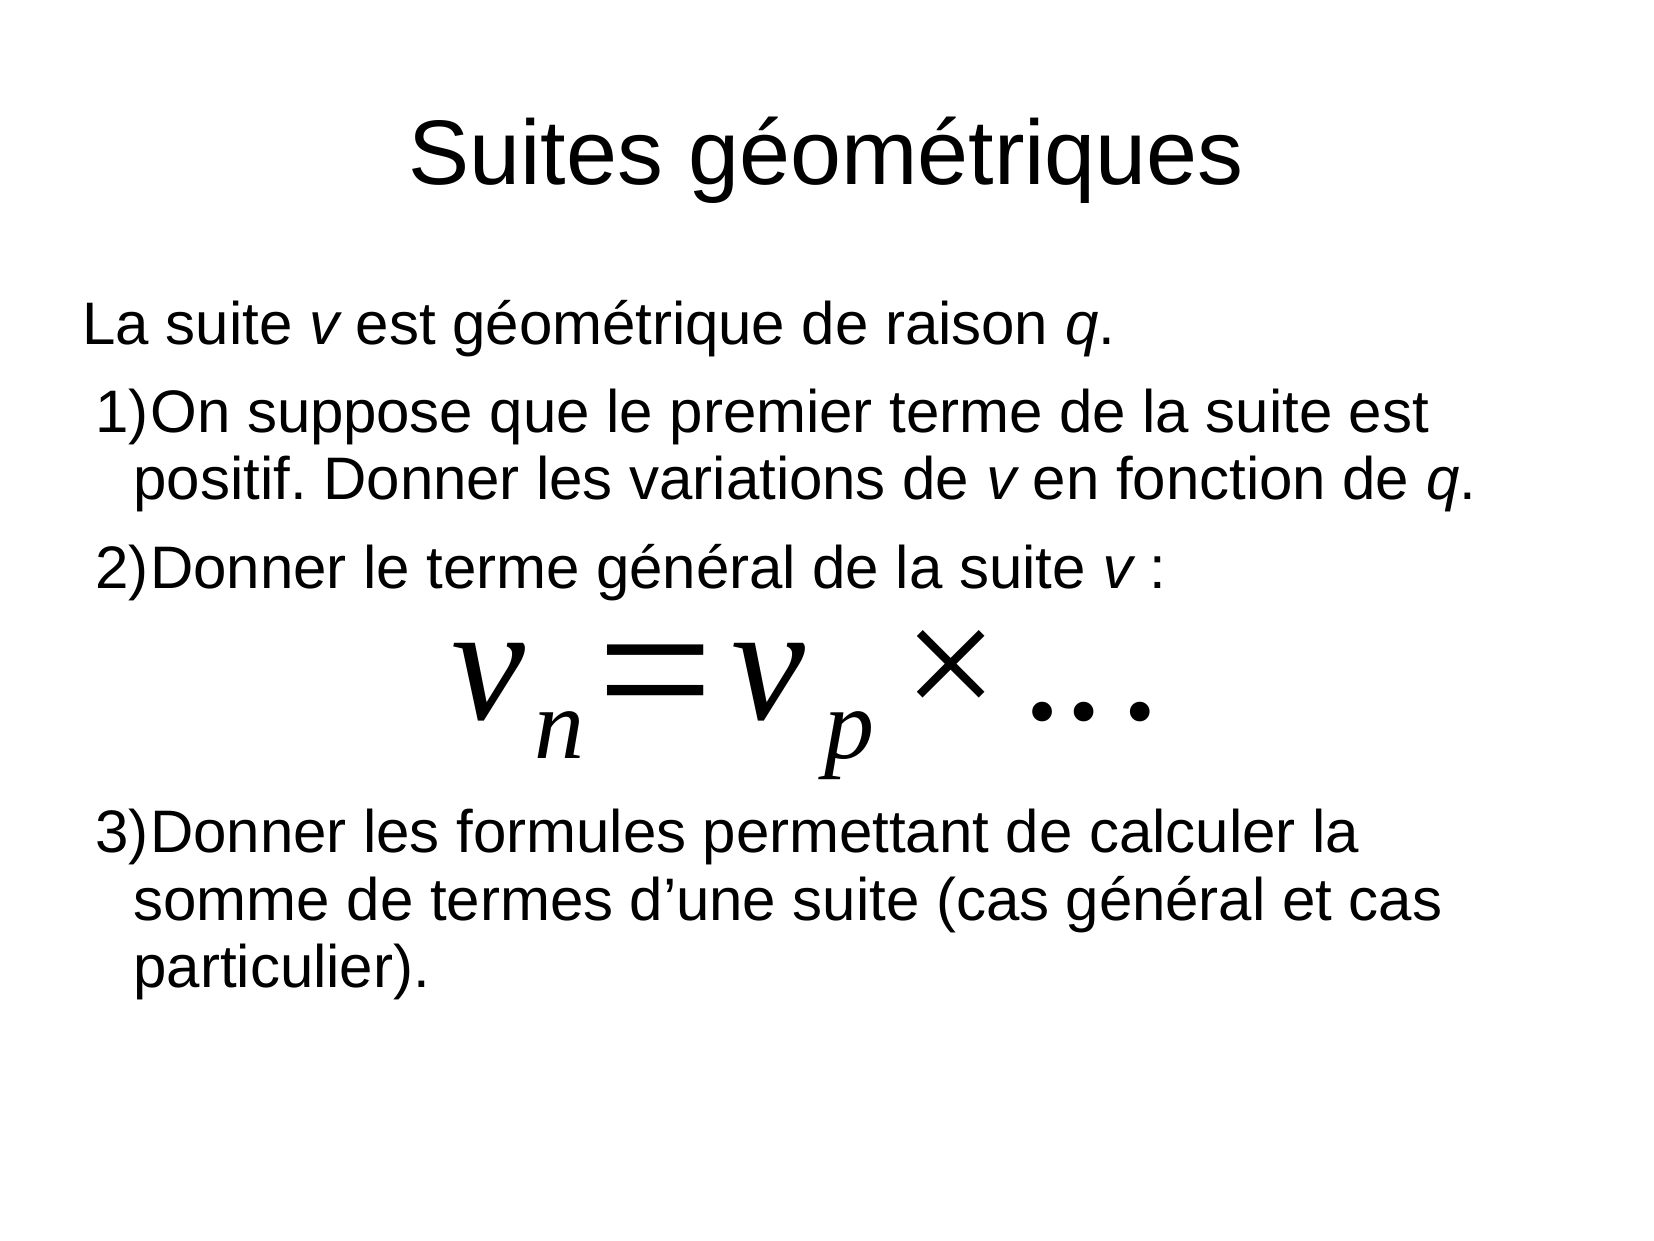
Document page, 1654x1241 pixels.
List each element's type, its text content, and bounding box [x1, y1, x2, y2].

title Suites géométriques [82, 49, 1571, 257]
chart [438, 570, 1171, 780]
list La suite v est géométrique de raison q. On suppose que le premier terme de la suite est positif. Donner les variations de v en fonction de q. Donner le terme général de la suite v : Donner les formules permettant de calculer la somme de termes d’une suite (cas général et cas particulier). [82, 290, 1571, 1010]
